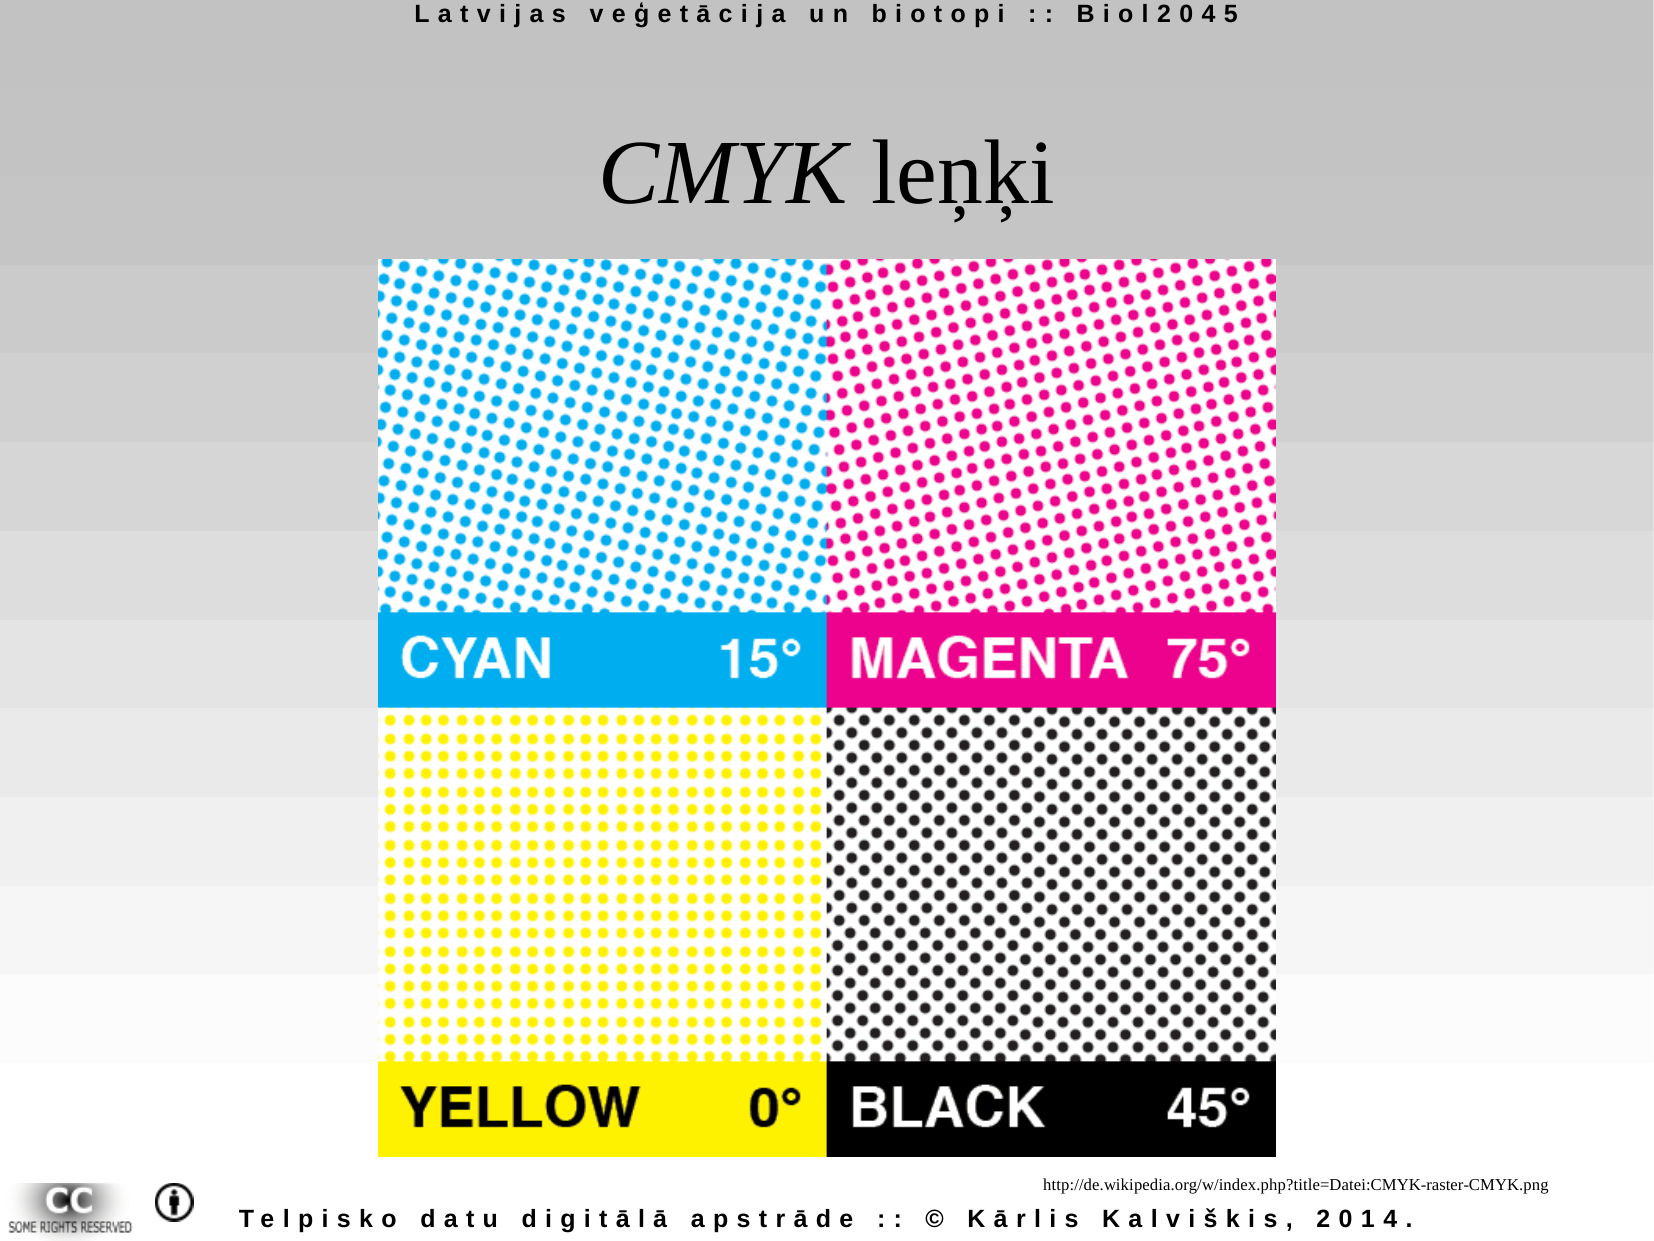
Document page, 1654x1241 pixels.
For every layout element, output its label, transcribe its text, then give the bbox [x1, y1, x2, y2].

text_box http://de.wikipedia.org/w/index.php?title=Datei:CMYK-raster-CMYK.png [1047, 1175, 1550, 1194]
picture [0, 0, 1654, 1241]
title CMYK leņķi [29, 49, 1625, 296]
